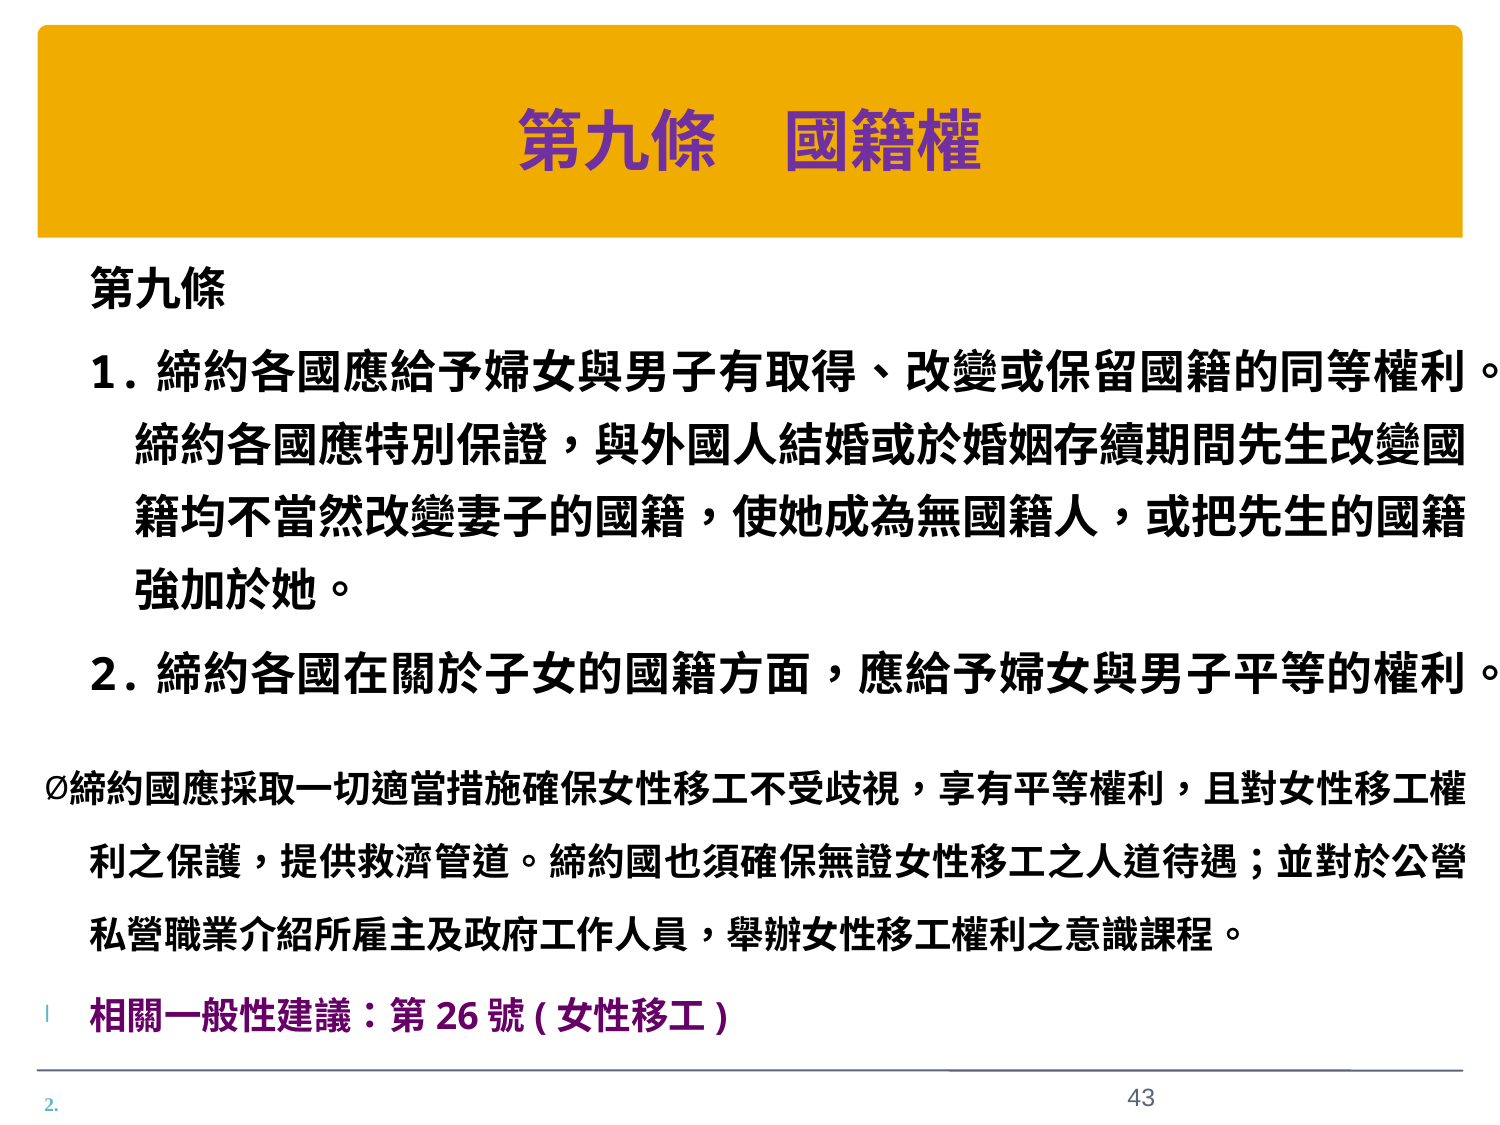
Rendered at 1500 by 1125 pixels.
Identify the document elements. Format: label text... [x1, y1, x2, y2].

text_box 43 [1112, 1069, 1463, 1123]
list 第九條 1.締約各國應給予婦女與男子有取得、改變或保留國籍的同等權利。締約各國應特別保證，與外國人結婚或於婚姻存續期間先生改變國籍均不當然改變妻子的國籍，使她成為無國籍人，或把先生的國籍強加於她。 2.締約各國在關於子女的國籍方面，應給予婦女與男子平等的權利。 締約國應採取一切適當措施確保女性移工不受歧視，享有平等權利，且對女性移工權利之保護，提供救濟管道。締約國也須確保無證女性移工之人道待遇；並對於公營私營職業介紹所雇主及政府工作人員，舉辦女性移工權利之意識課程。 相關一般性建議：第26號(女性移工) [29, 262, 1483, 1051]
title 第九條 國籍權 [50, 45, 1451, 233]
